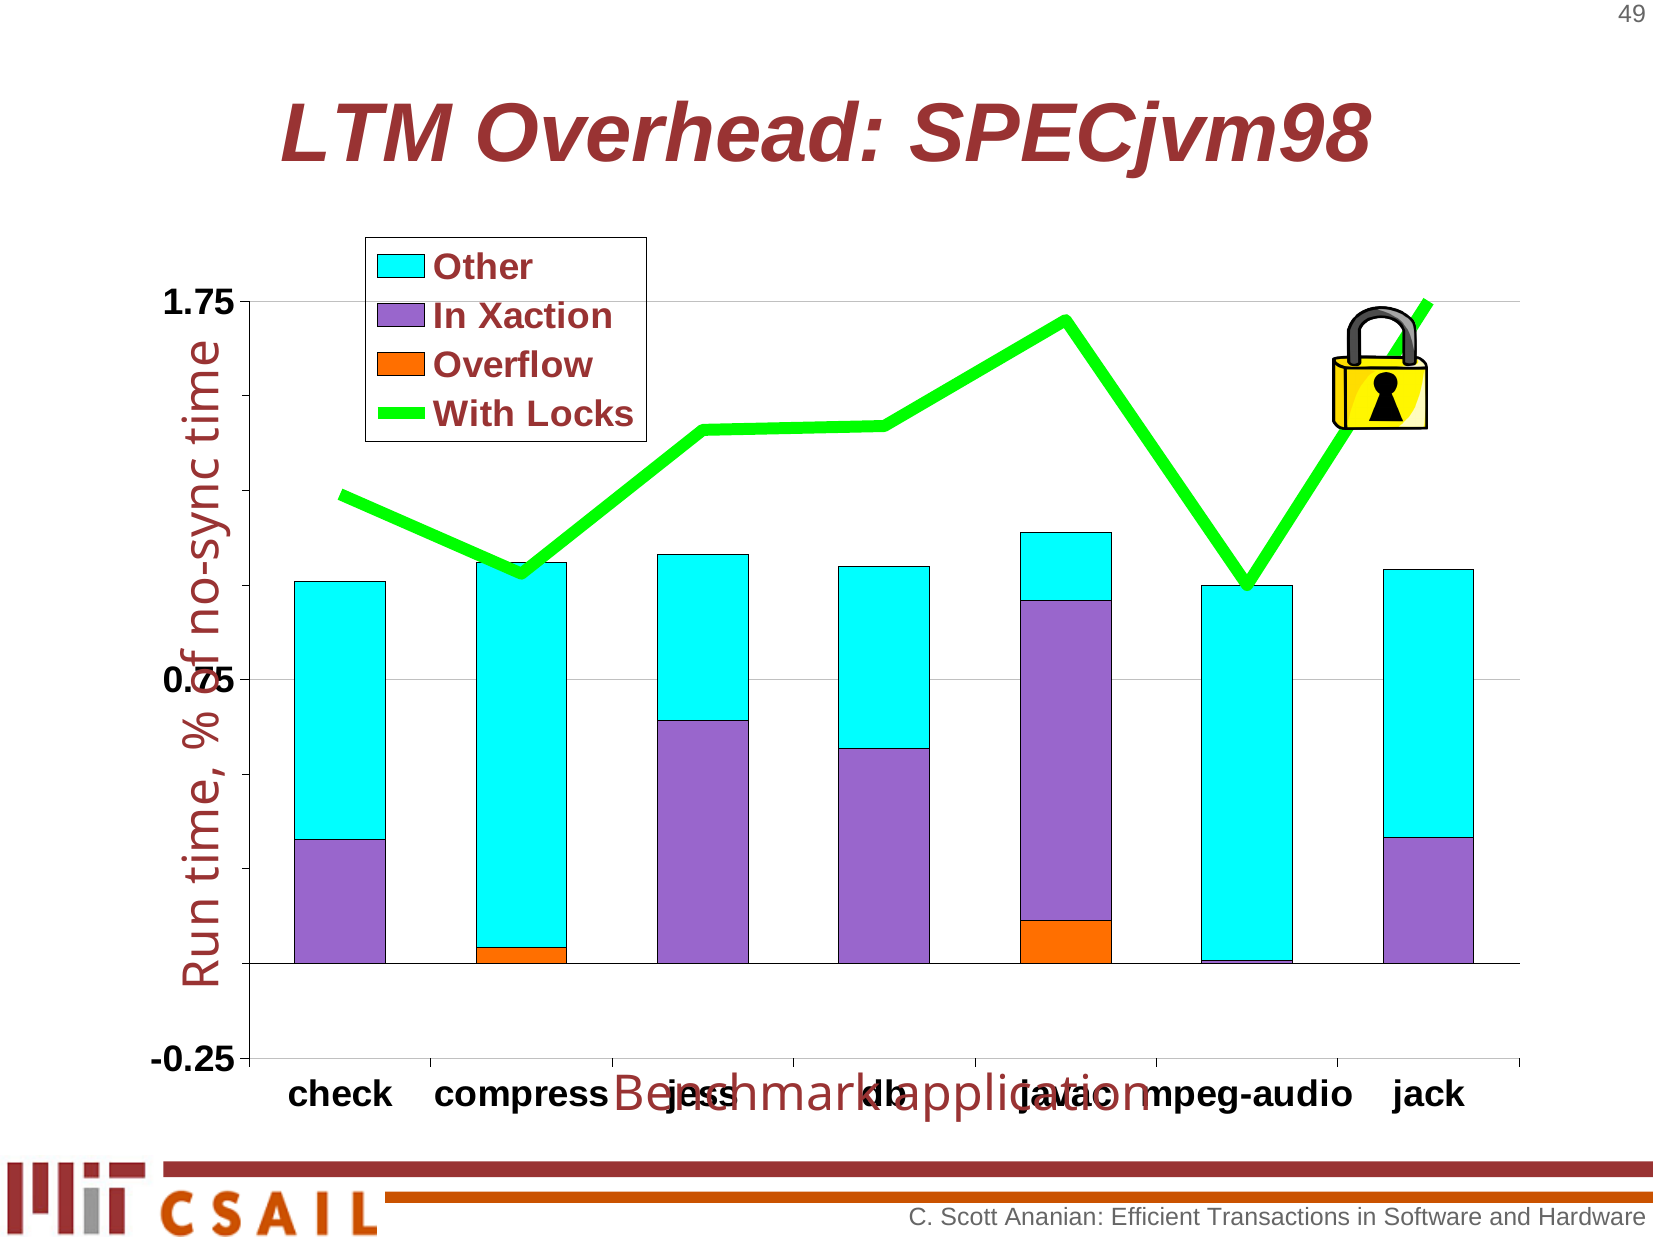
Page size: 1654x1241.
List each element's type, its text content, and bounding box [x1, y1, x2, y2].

picture [0, 1155, 377, 1237]
picture [1332, 306, 1428, 430]
title LTM Overhead: SPECjvm98 [52, 28, 1601, 237]
chart [121, 237, 1561, 1139]
